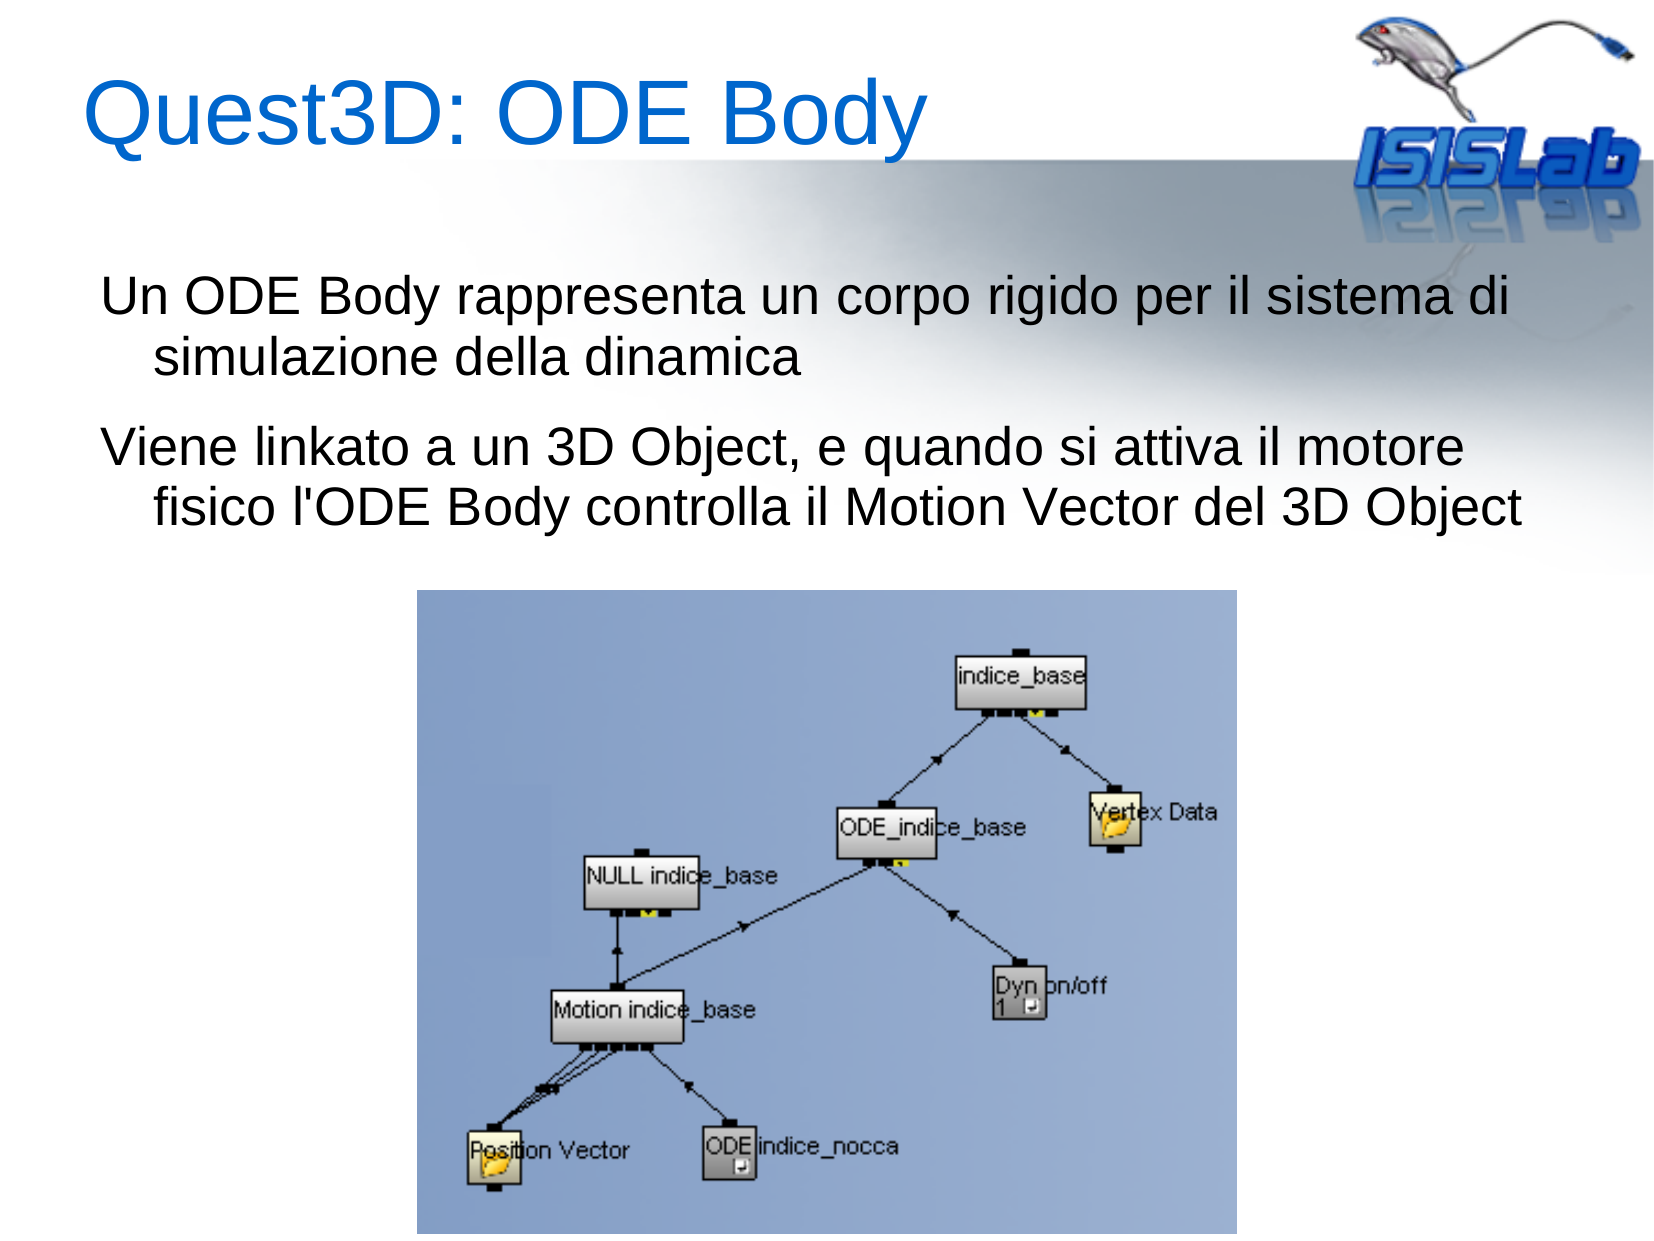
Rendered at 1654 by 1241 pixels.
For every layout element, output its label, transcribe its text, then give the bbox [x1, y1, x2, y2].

title Quest3D: ODE Body [82, 49, 1571, 178]
picture [0, 0, 1654, 1241]
list Un ODE Body rappresenta un corpo rigido per il sistema di simulazione della dinamica Viene linkato a un 3D Object, e quando si attiva il motore fisico l'ODE Body controlla il Motion Vector del 3D Object [82, 265, 1595, 596]
